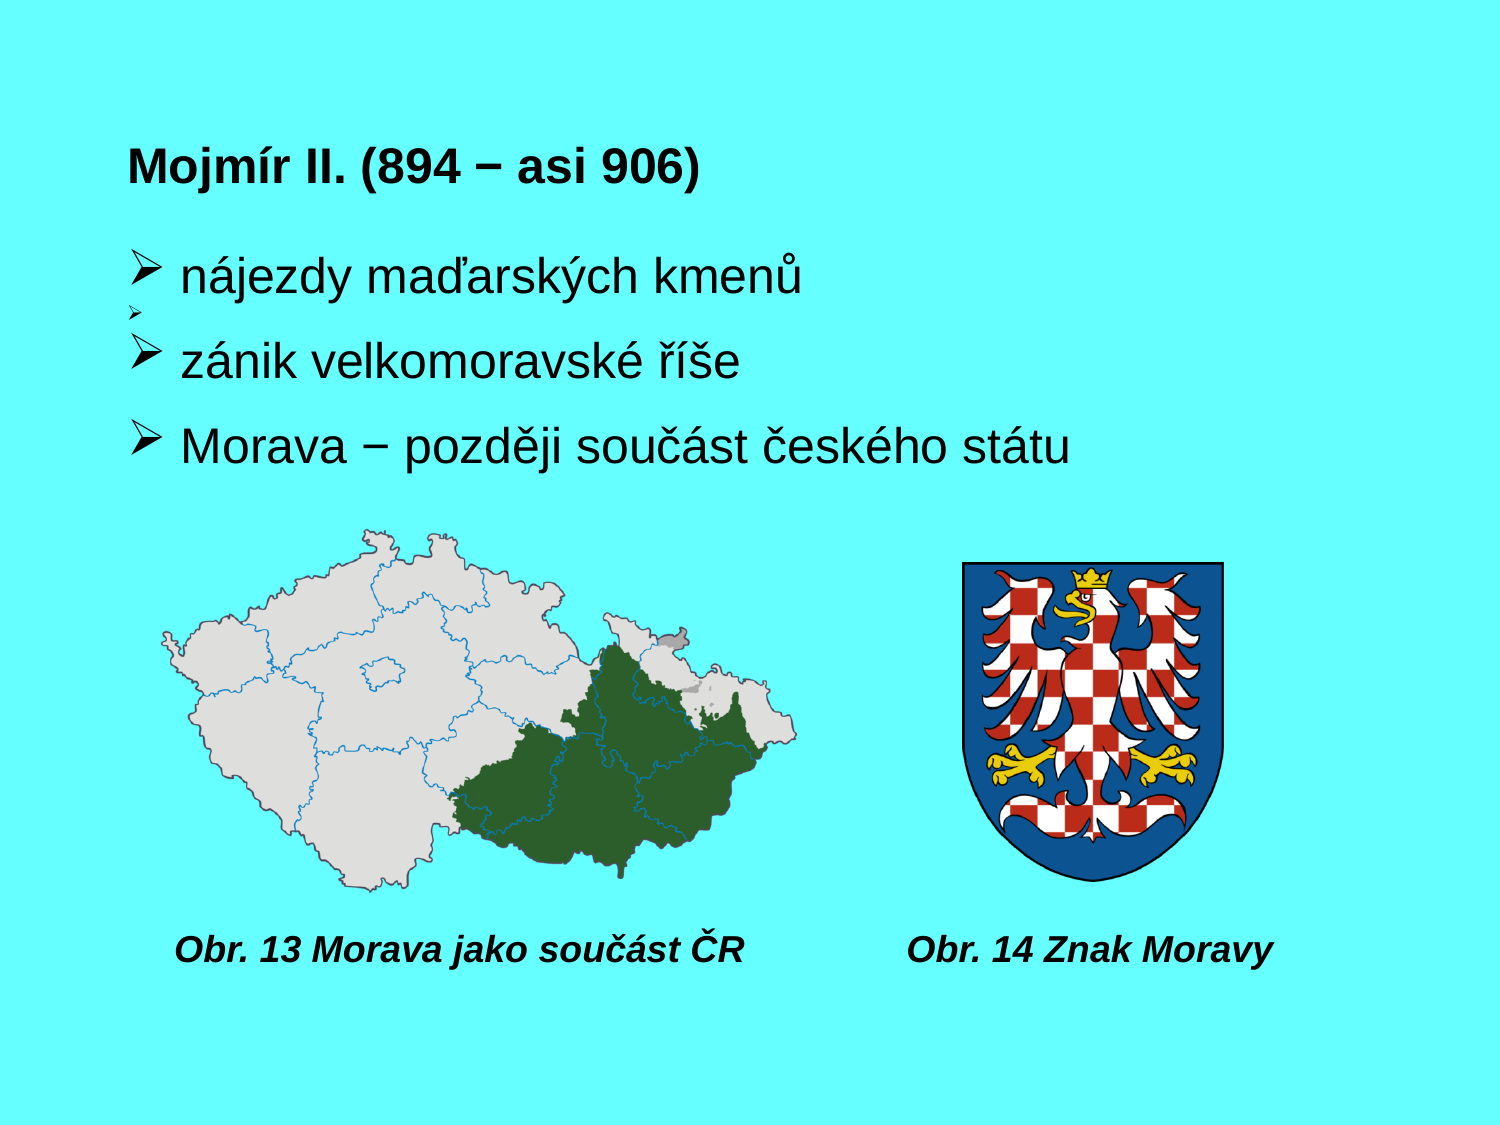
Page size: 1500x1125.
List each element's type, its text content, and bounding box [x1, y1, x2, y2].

text_box Obr. 14 Znak Moravy [891, 916, 1317, 978]
text_box Mojmír II. (894 − asi 906) nájezdy maďarských kmenů zánik velkomoravské říše Morava − později součást českého státu [112, 125, 1377, 481]
picture [962, 562, 1224, 882]
text_box Obr. 13 Morava jako součást ČR [159, 916, 798, 978]
picture [159, 527, 798, 894]
